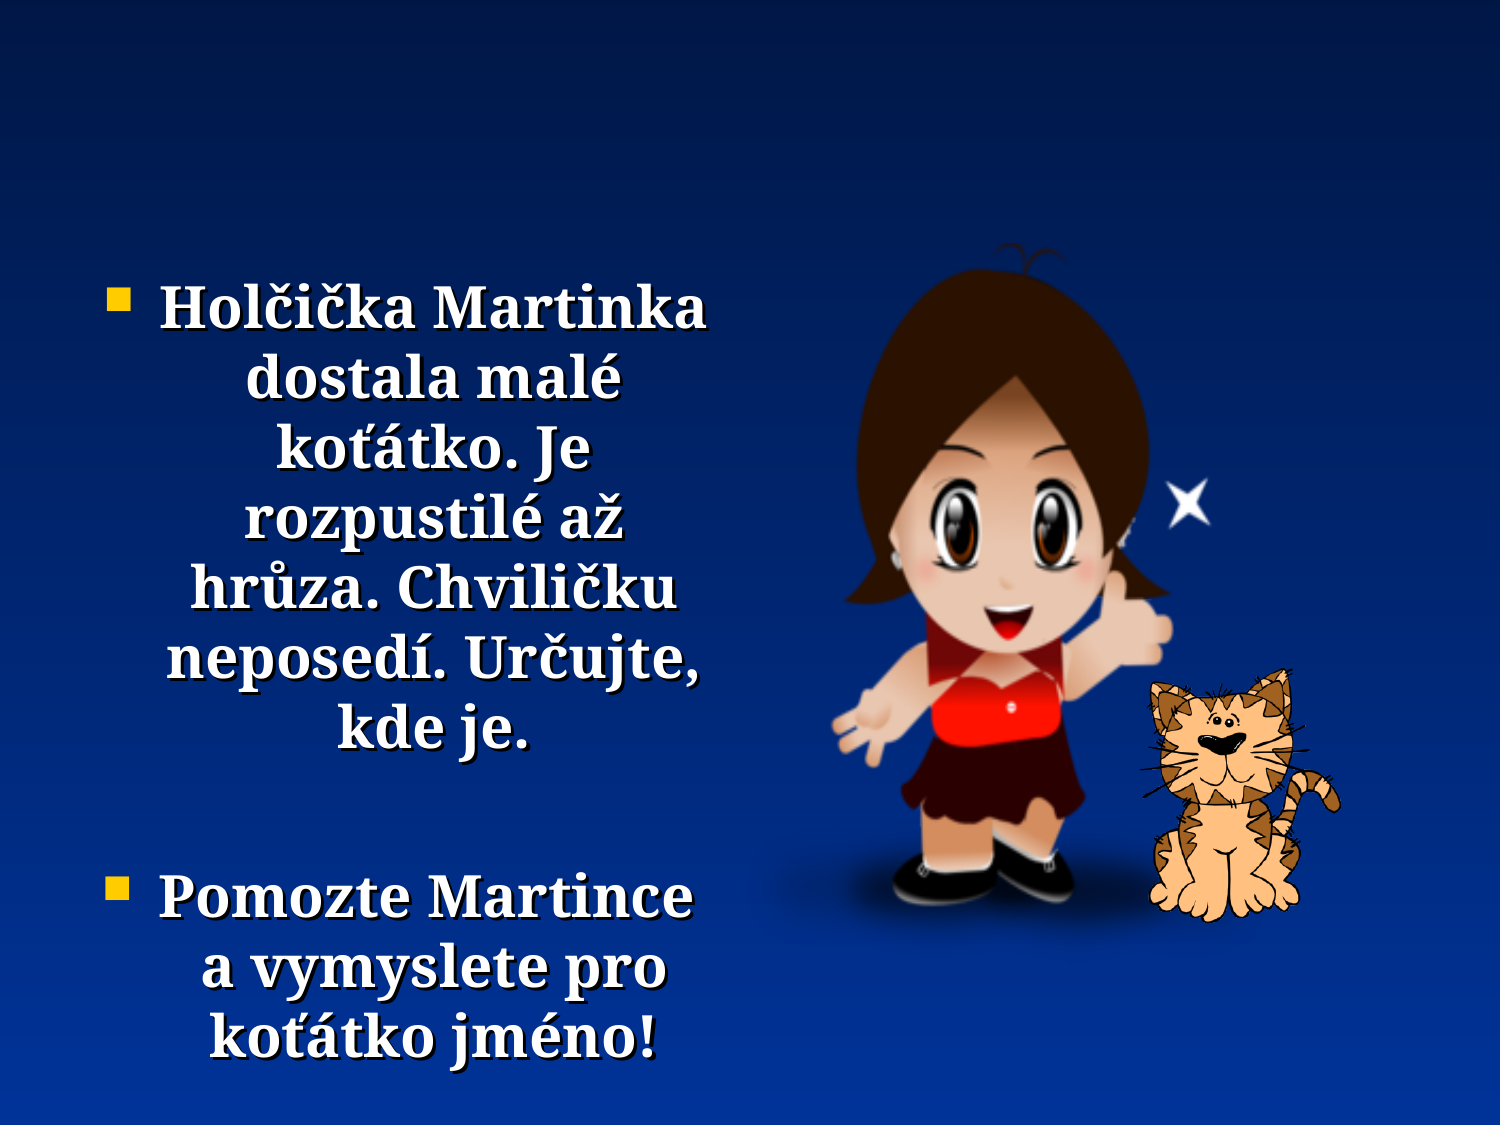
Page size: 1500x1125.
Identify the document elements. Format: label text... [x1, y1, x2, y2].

list Holčička Martinka dostala malé koťátko. Je rozpustilé až hrůza. Chviličku neposedí. Určujte, kde je. Pomozte Martince a vymyslete pro koťátko jméno! [75, 262, 738, 1006]
picture [738, 243, 1341, 965]
